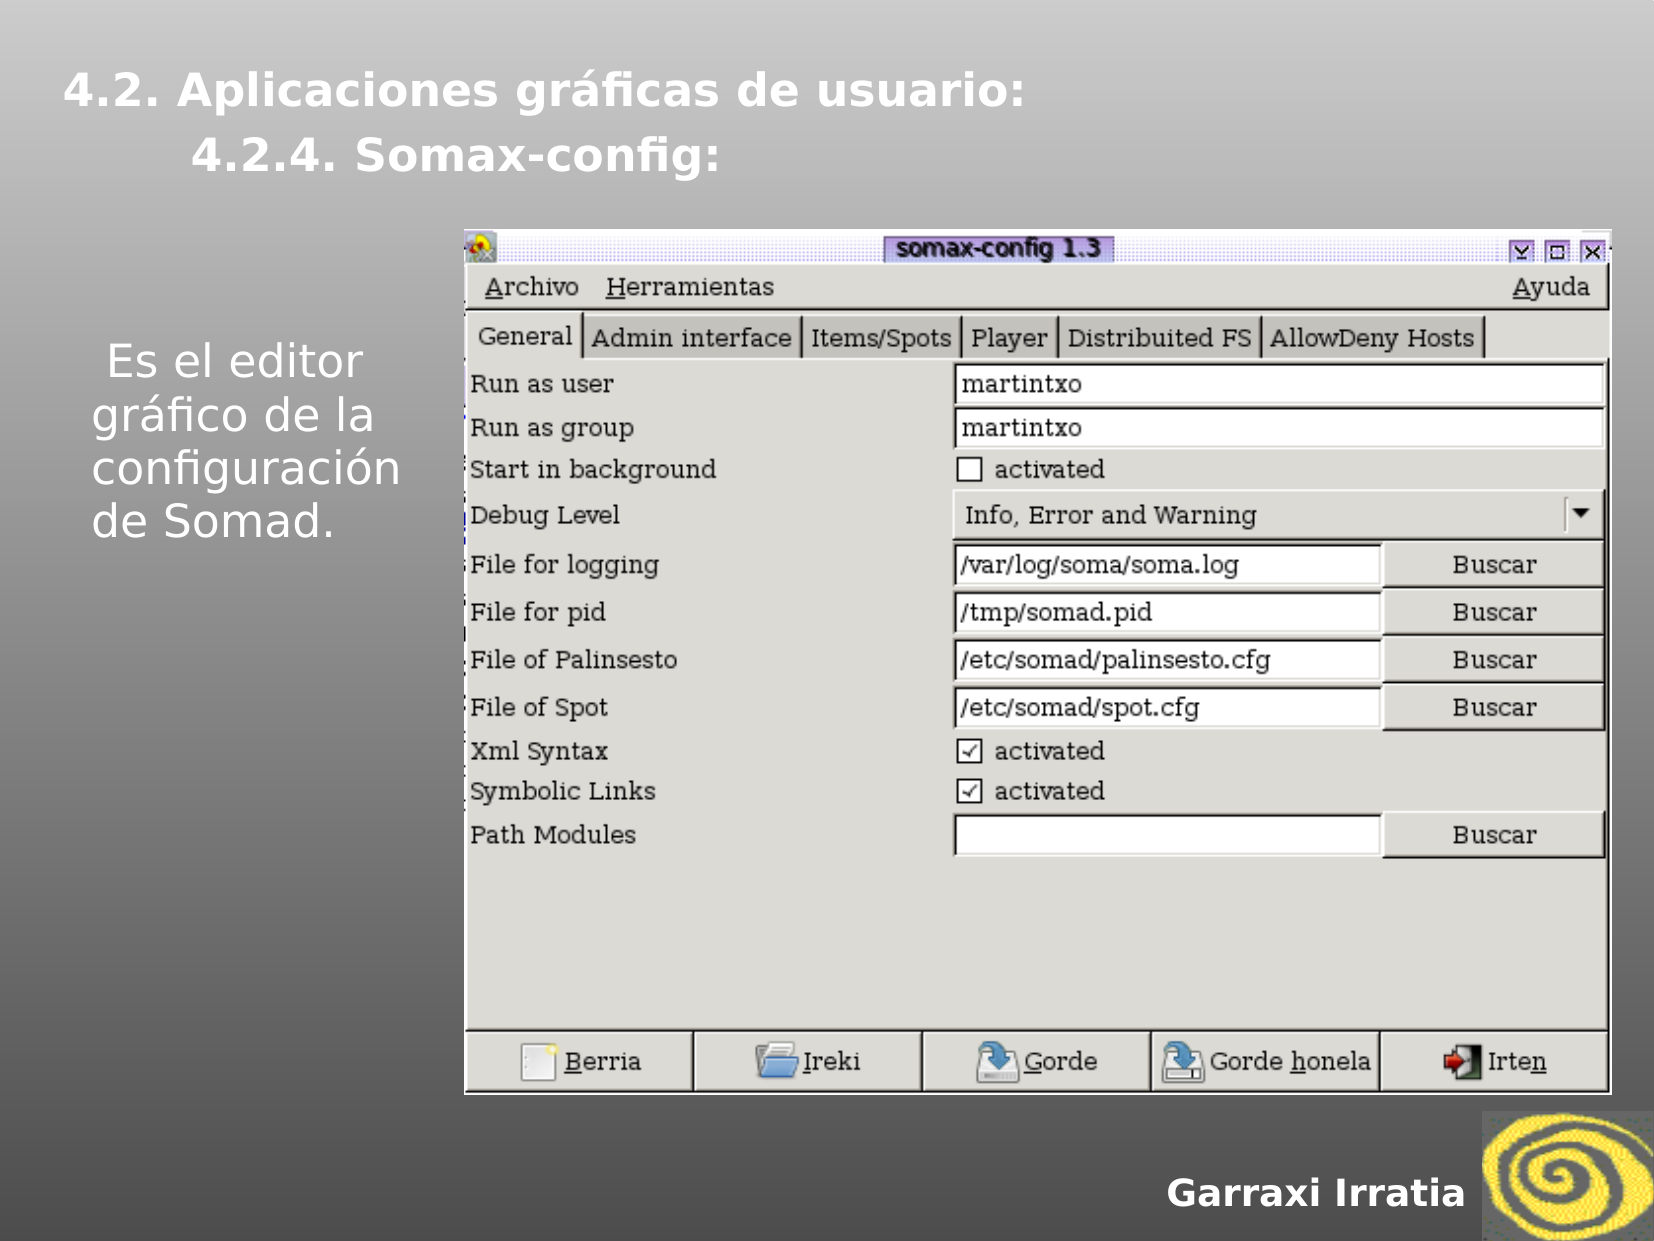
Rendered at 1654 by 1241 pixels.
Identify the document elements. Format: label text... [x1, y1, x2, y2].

text_box Es el editor gráfico de la configuración de Somad. [76, 327, 436, 715]
picture [1482, 1111, 1654, 1241]
picture [464, 229, 1612, 1095]
text_box 4.2. Aplicaciones gráficas de usuario: 4.2.4. Somax-config: [47, 56, 1550, 190]
